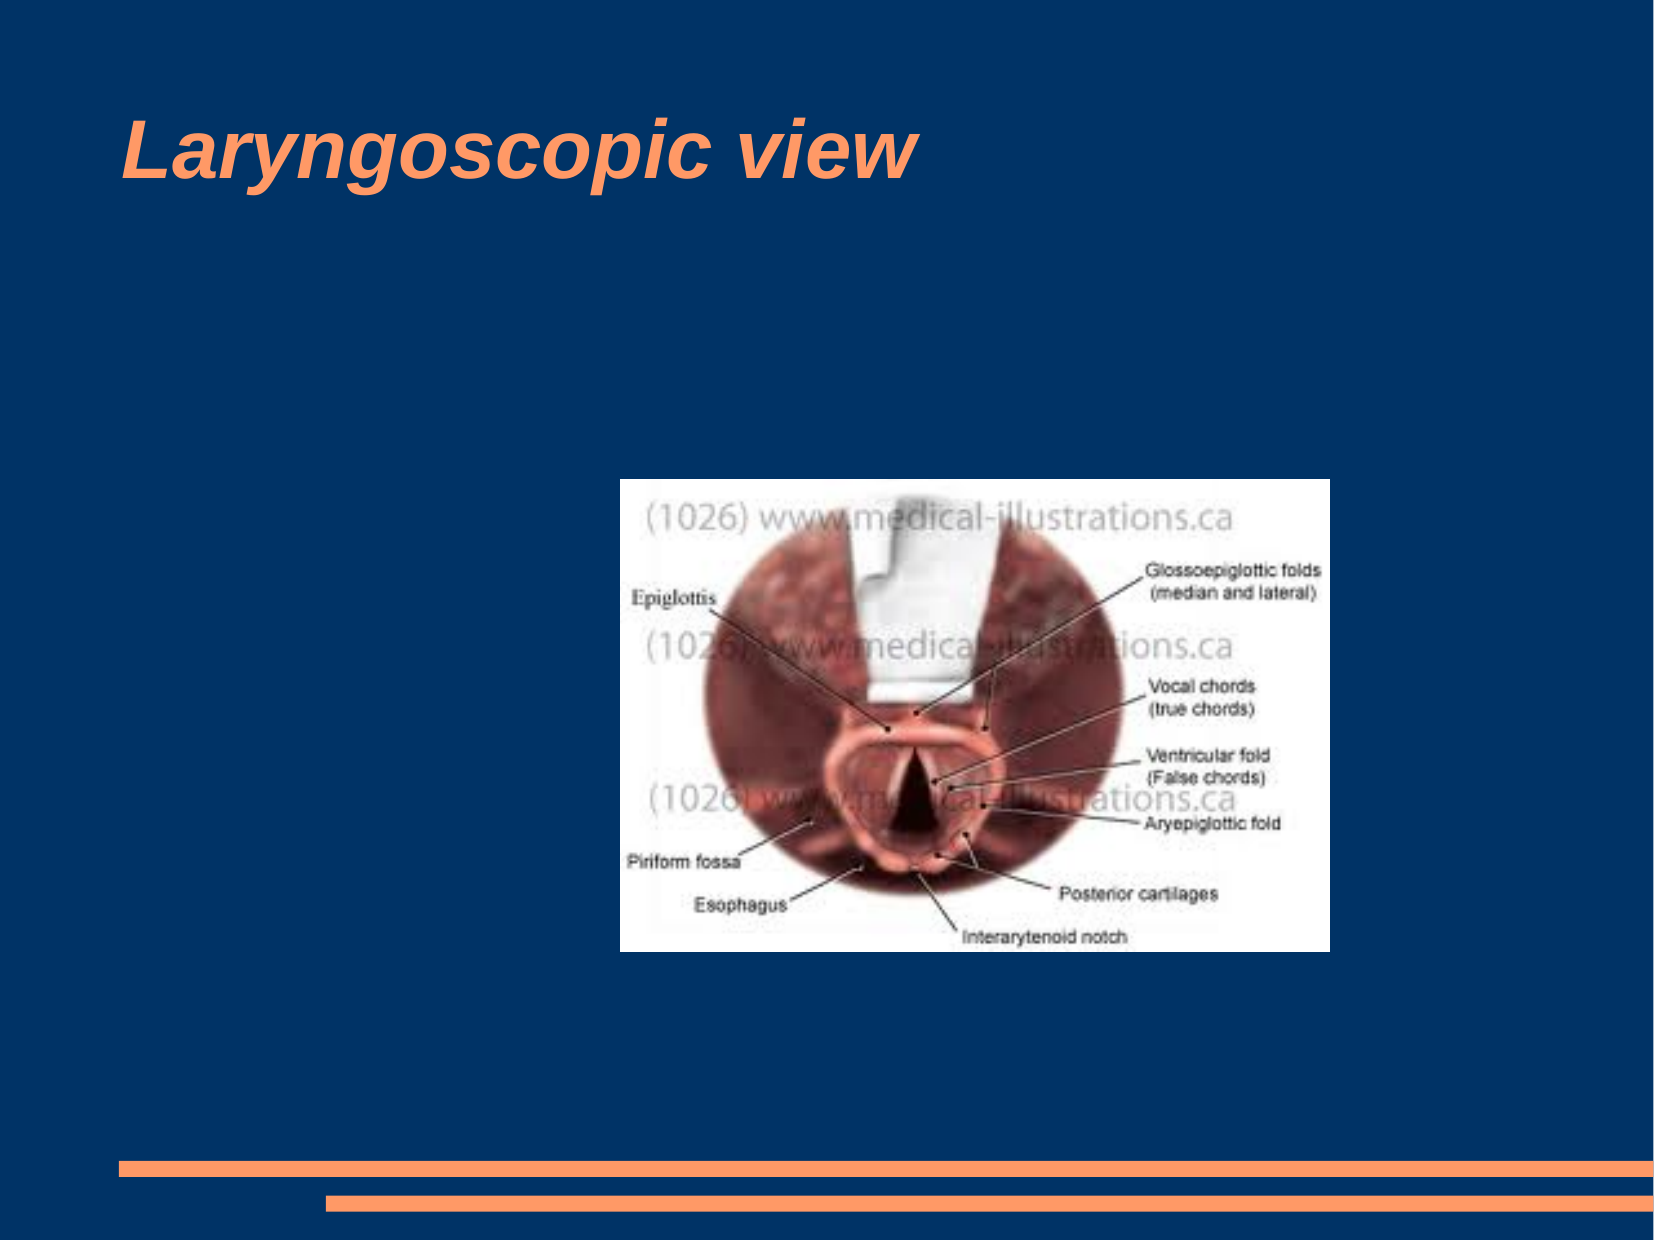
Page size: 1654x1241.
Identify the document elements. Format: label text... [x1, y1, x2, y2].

picture [620, 479, 1330, 953]
title Laryngoscopic view [121, 53, 1534, 247]
